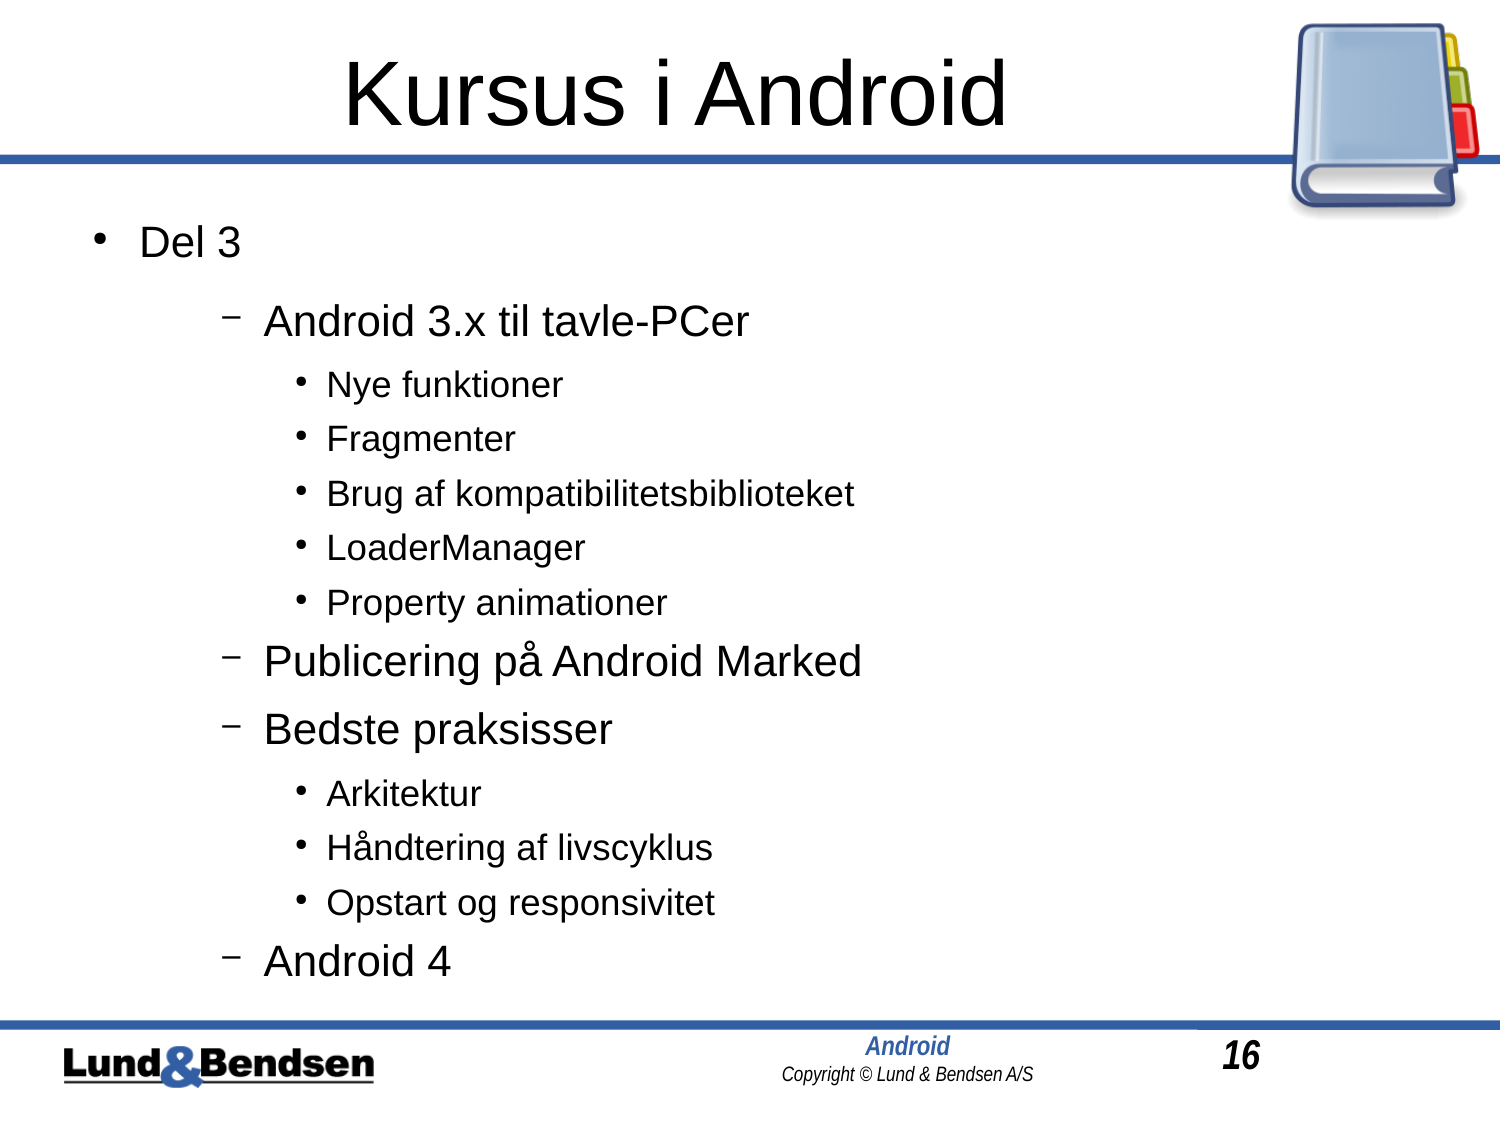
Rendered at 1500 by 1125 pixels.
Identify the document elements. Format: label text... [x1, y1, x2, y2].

title Kursus i Android [47, 23, 1273, 155]
list Del 3 Android 3.x til tavle-PCer Nye funktioner Fragmenter Brug af kompatibilitetsbiblioteket LoaderManager Property animationer Publicering på Android Marked Bedste praksisser Arkitektur Håndtering af livscyklus Opstart og responsivitet Android 4 [76, 213, 1453, 988]
picture [61, 1043, 377, 1091]
picture [1273, 15, 1481, 224]
